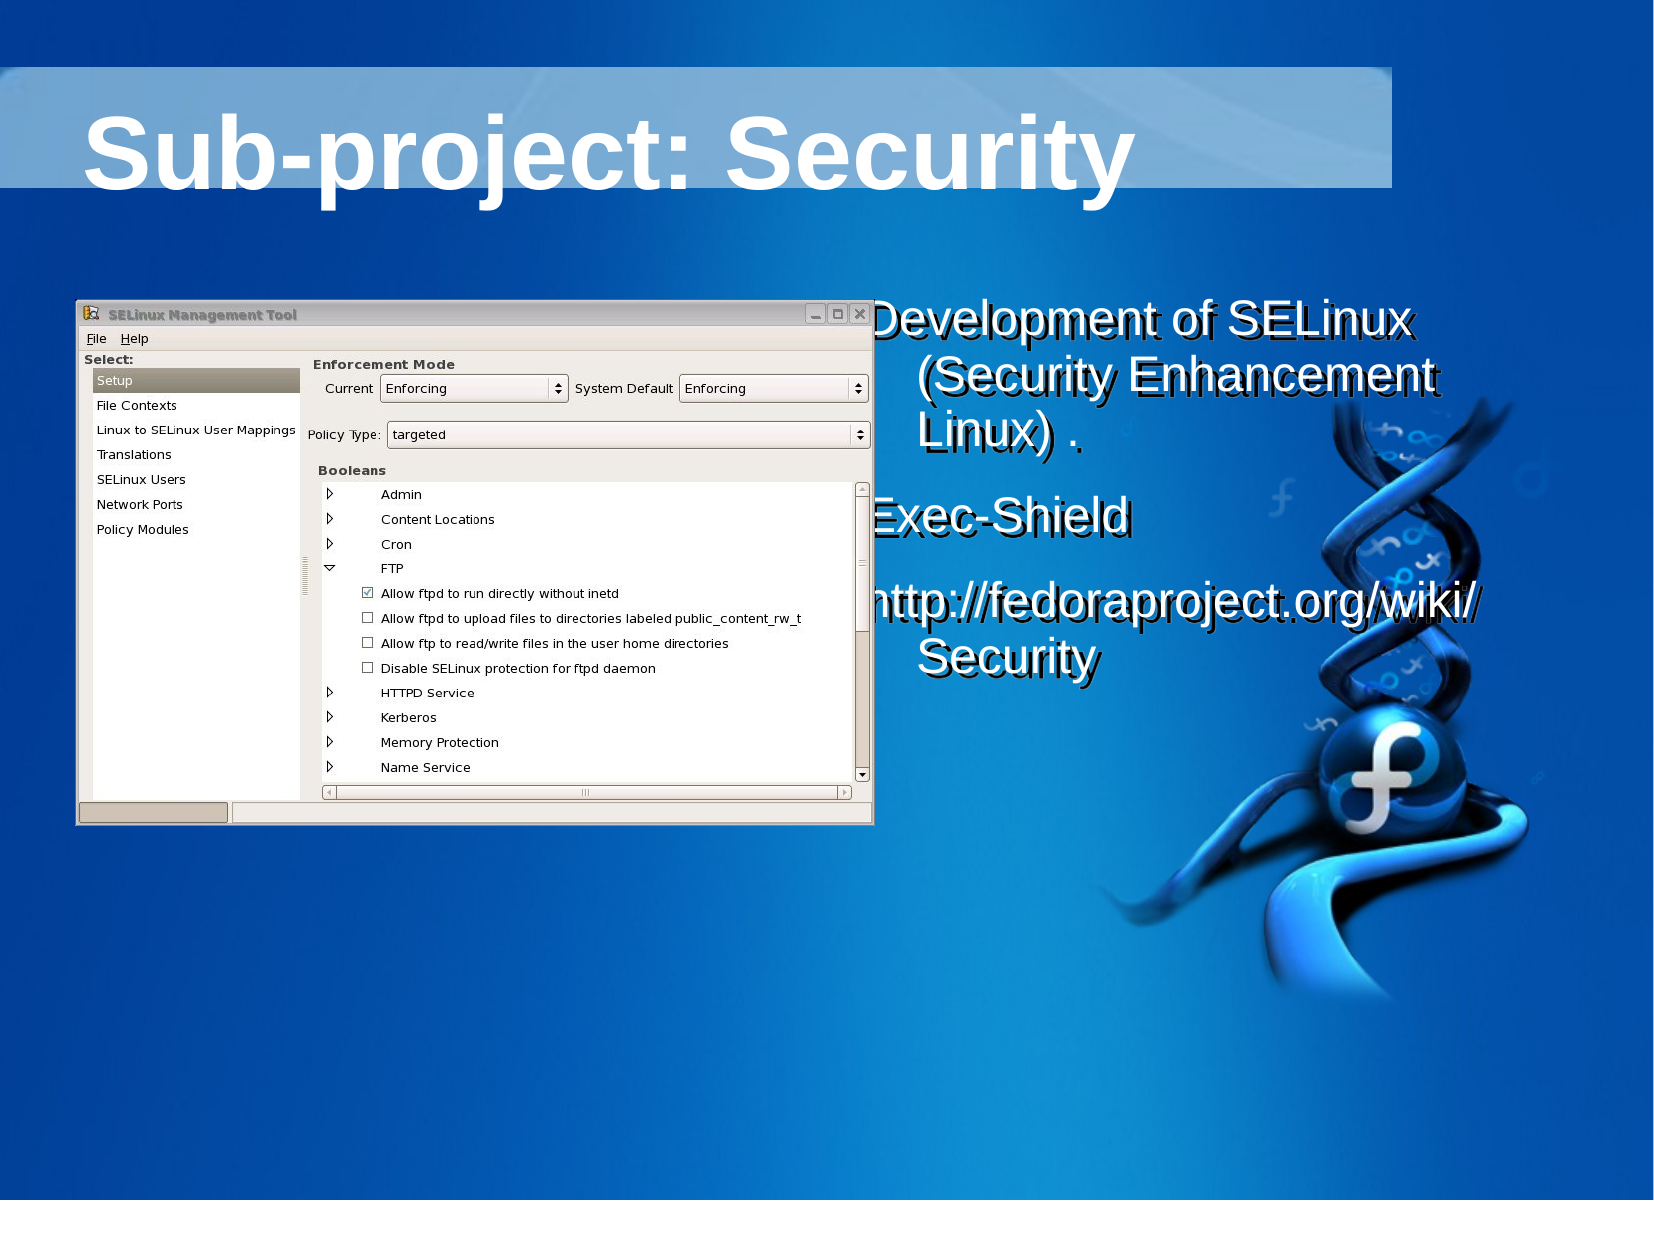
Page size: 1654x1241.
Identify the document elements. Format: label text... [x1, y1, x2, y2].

list Development of SELinux (Security Enhancement Linux) . Exec-Shield http://fedoraproject.org/wiki/Security [845, 290, 1572, 1109]
title Sub-project: Security [82, 49, 1571, 257]
picture [0, 0, 1654, 1200]
